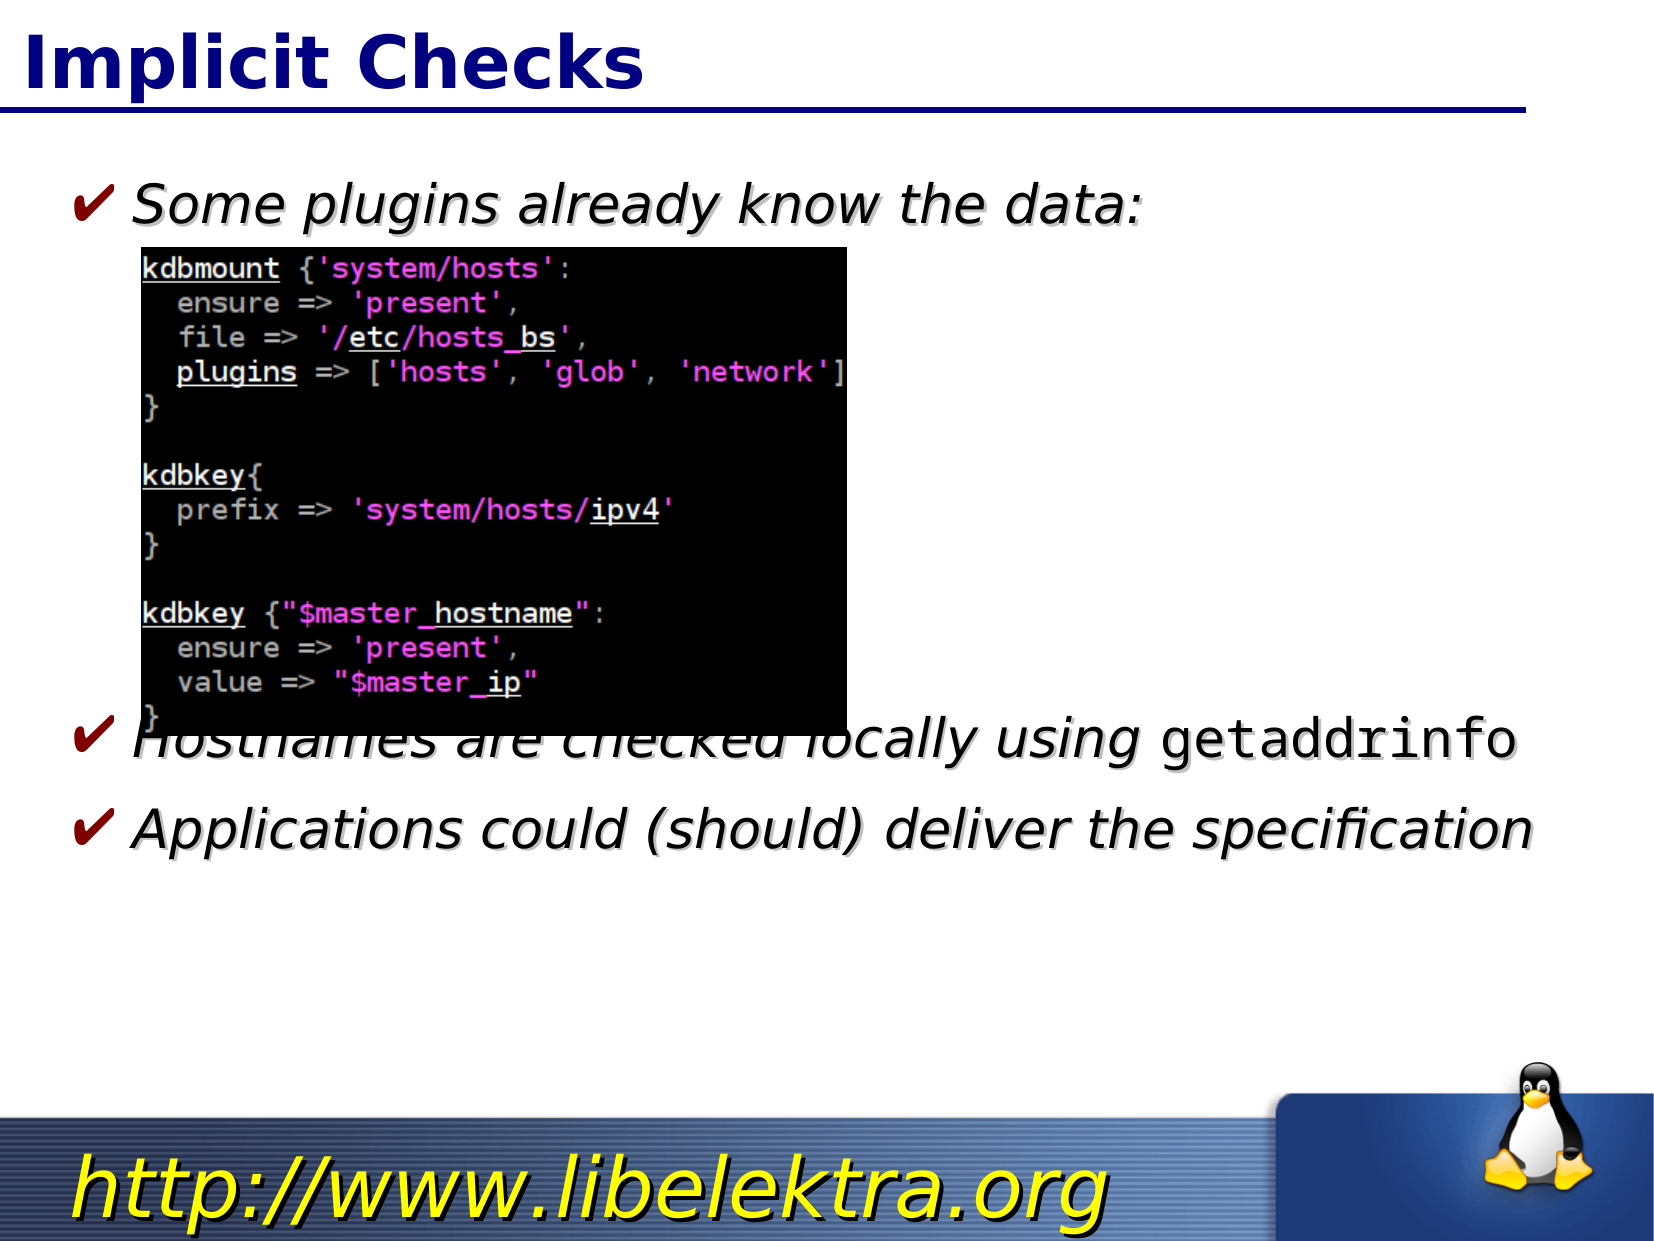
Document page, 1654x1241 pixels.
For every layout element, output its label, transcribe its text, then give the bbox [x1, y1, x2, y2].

picture [0, 1061, 1654, 1241]
list Some plugins already know the data: Hostnames are checked locally using getaddrinfo Applications could (should) deliver the specification [59, 161, 1633, 914]
text_box Implicit Checks [22, 15, 1611, 111]
picture [141, 247, 847, 736]
